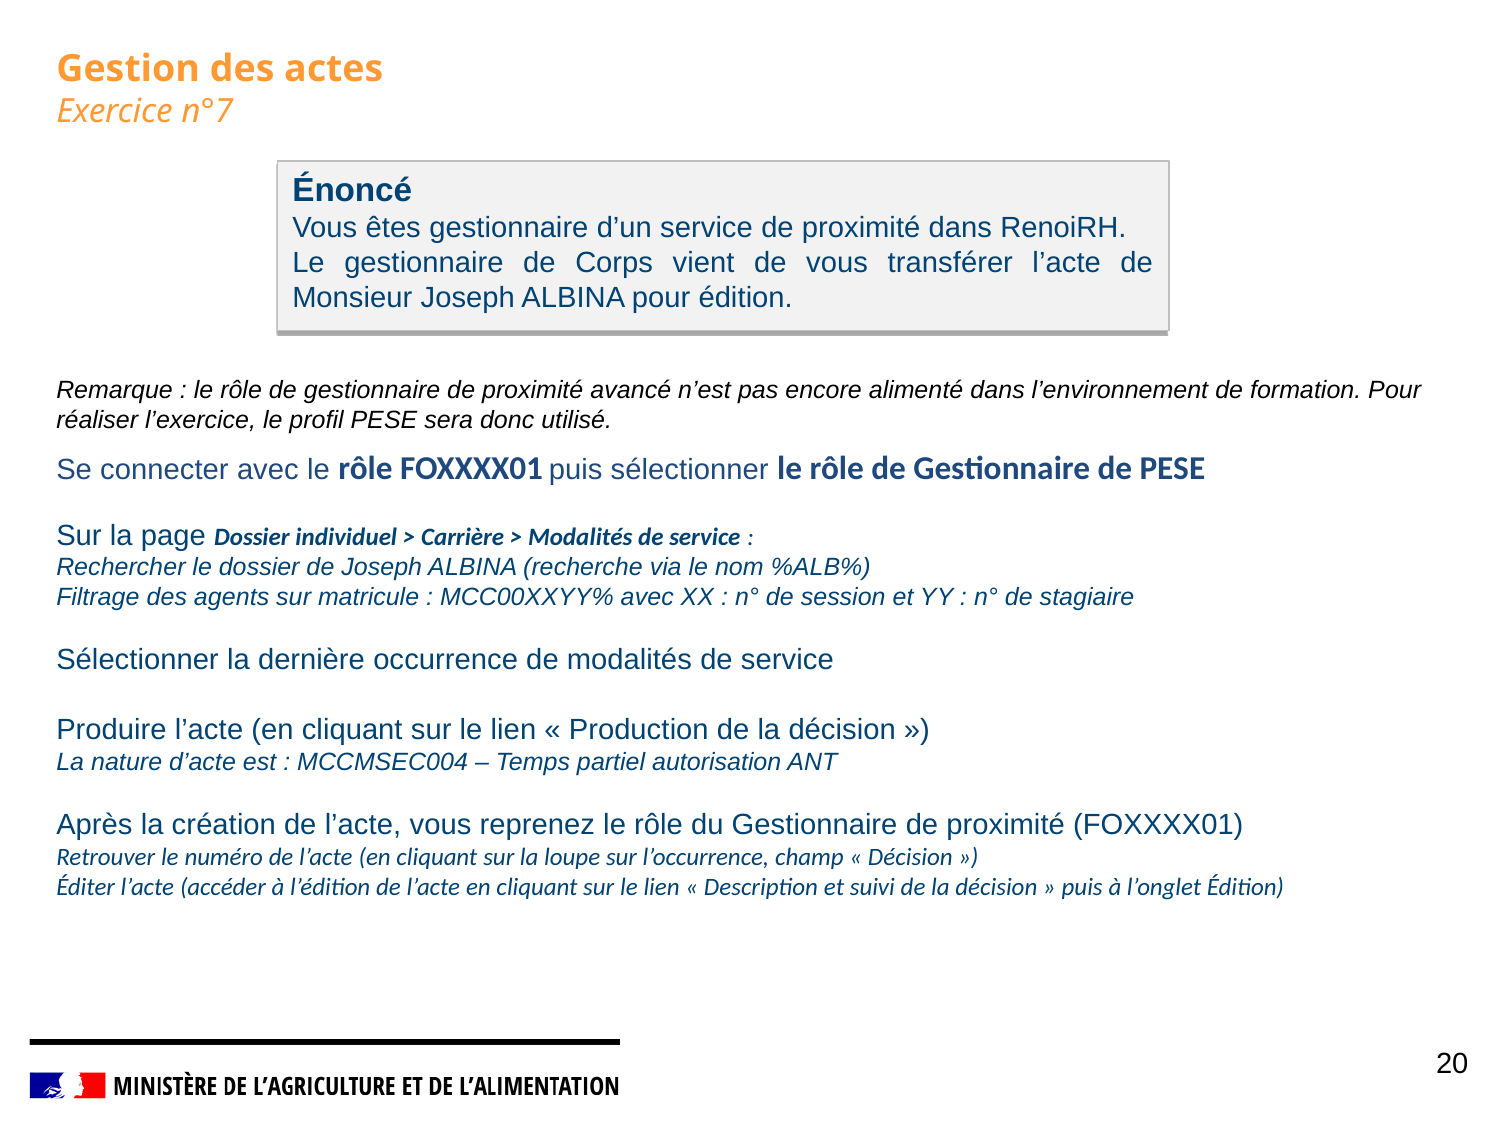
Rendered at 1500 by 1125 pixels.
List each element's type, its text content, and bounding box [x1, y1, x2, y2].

text_box Gestion des actes Exercice n°7 [41, 36, 1459, 143]
text_box Énoncé Vous êtes gestionnaire d’un service de proximité dans RenoiRH. Le gestionnaire de Corps vient de vous transférer l’acte de Monsieur Joseph ALBINA pour édition. [277, 160, 1170, 331]
picture [29, 1039, 620, 1099]
text_box Remarque : le rôle de gestionnaire de proximité avancé n’est pas encore alimenté dans l’environnement de formation. Pour réaliser l’exercice, le profil PESE sera donc utilisé. Se connecter avec le rôle FOXXXX01 puis sélectionner le rôle de Gestionnaire de PESE Sur la page Dossier individuel > Carrière > Modalités de service : Rechercher le dossier de Joseph ALBINA (recherche via le nom %ALB%) Filtrage des agents sur matricule : MCC00XXYY% avec XX : n° de session et YY : n° de stagiaire Sélectionner la dernière occurrence de modalités de service Produire l’acte (en cliquant sur le lien « Production de la décision ») La nature d’acte est : MCCMSEC004 – Temps partiel autorisation ANT Après la création de l’acte, vous reprenez le rôle du Gestionnaire de proximité (FOXXXX01) Retrouver le numéro de l’acte (en cliquant sur la loupe sur l’occurrence, champ « Décision ») Éditer l’acte (accéder à l’édition de l’acte en cliquant sur le lien « Description et suivi de la décision » puis à l’onglet Édition) [41, 366, 1459, 940]
